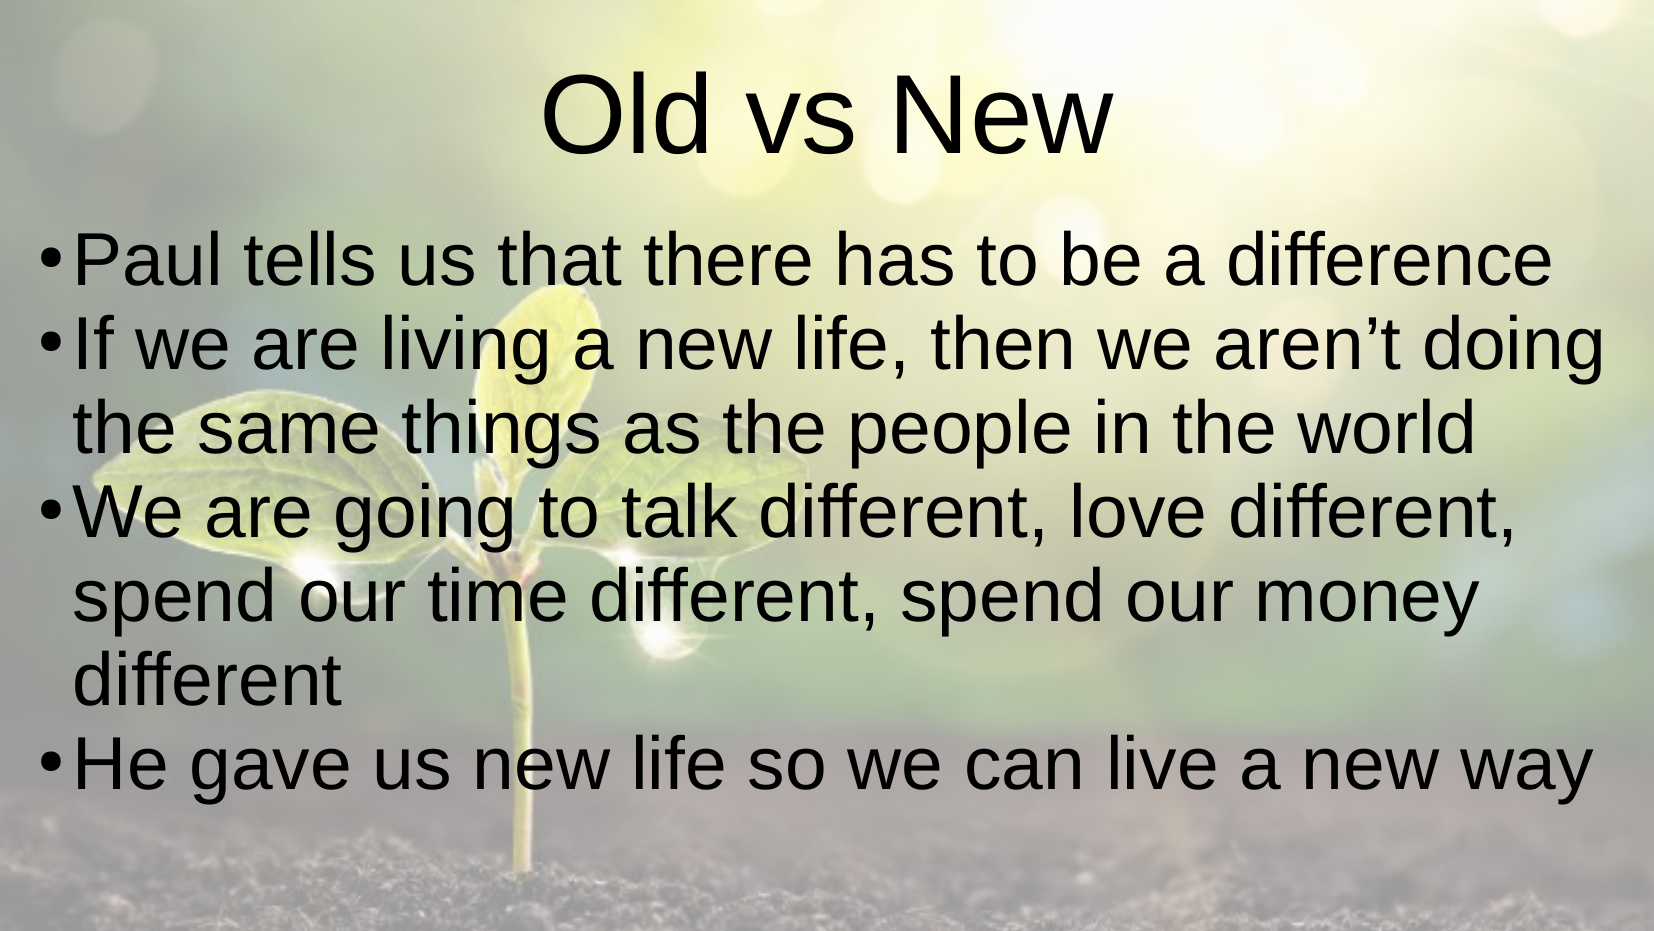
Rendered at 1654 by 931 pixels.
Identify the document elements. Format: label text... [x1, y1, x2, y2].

picture [0, 0, 1654, 931]
title Old vs New [82, 37, 1571, 193]
subtitle Paul tells us that there has to be a difference If we are living a new life, then we aren’t doing the same things as the people in the world We are going to talk different, love different, spend our time different, spend our money different He gave us new life so we can live a new way [37, 217, 1613, 901]
